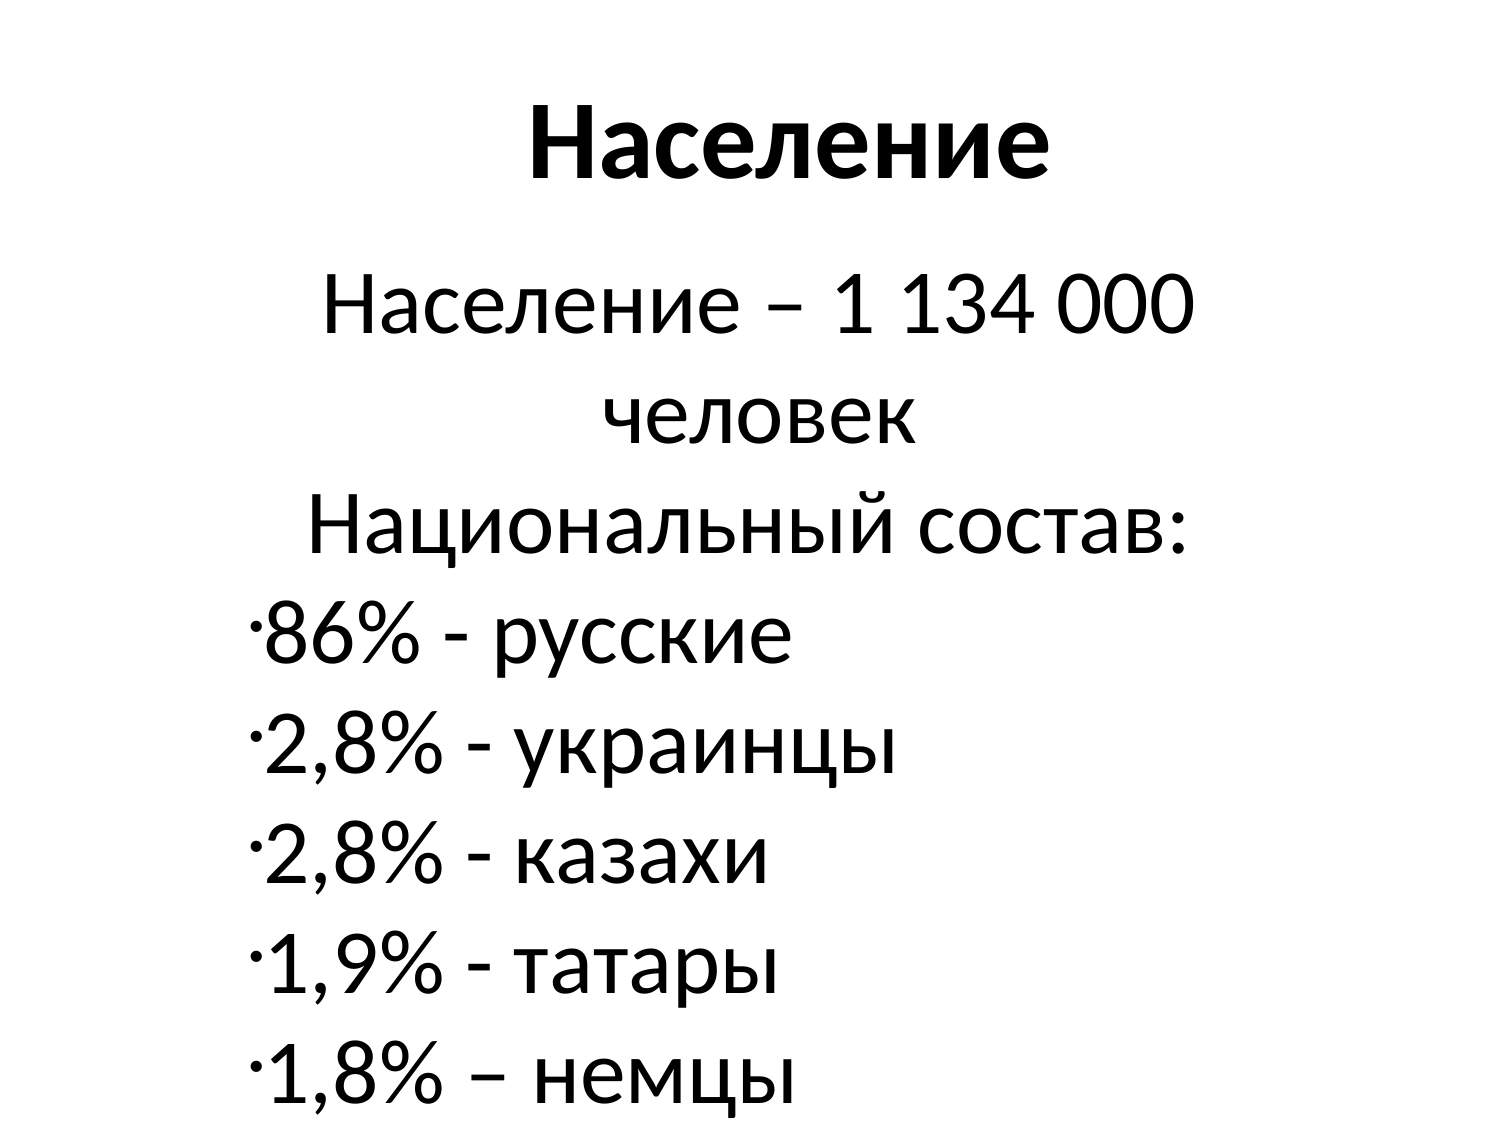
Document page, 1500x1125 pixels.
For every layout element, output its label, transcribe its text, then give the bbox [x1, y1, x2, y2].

subtitle Население – 1 134 000 человек Национальный состав: 86% - русские 2,8% - украинцы 2,8% - казахи 1,9% - татары 1,8% – немцы 4,7% - другие [234, 234, 1285, 1008]
title Население [152, 58, 1428, 270]
